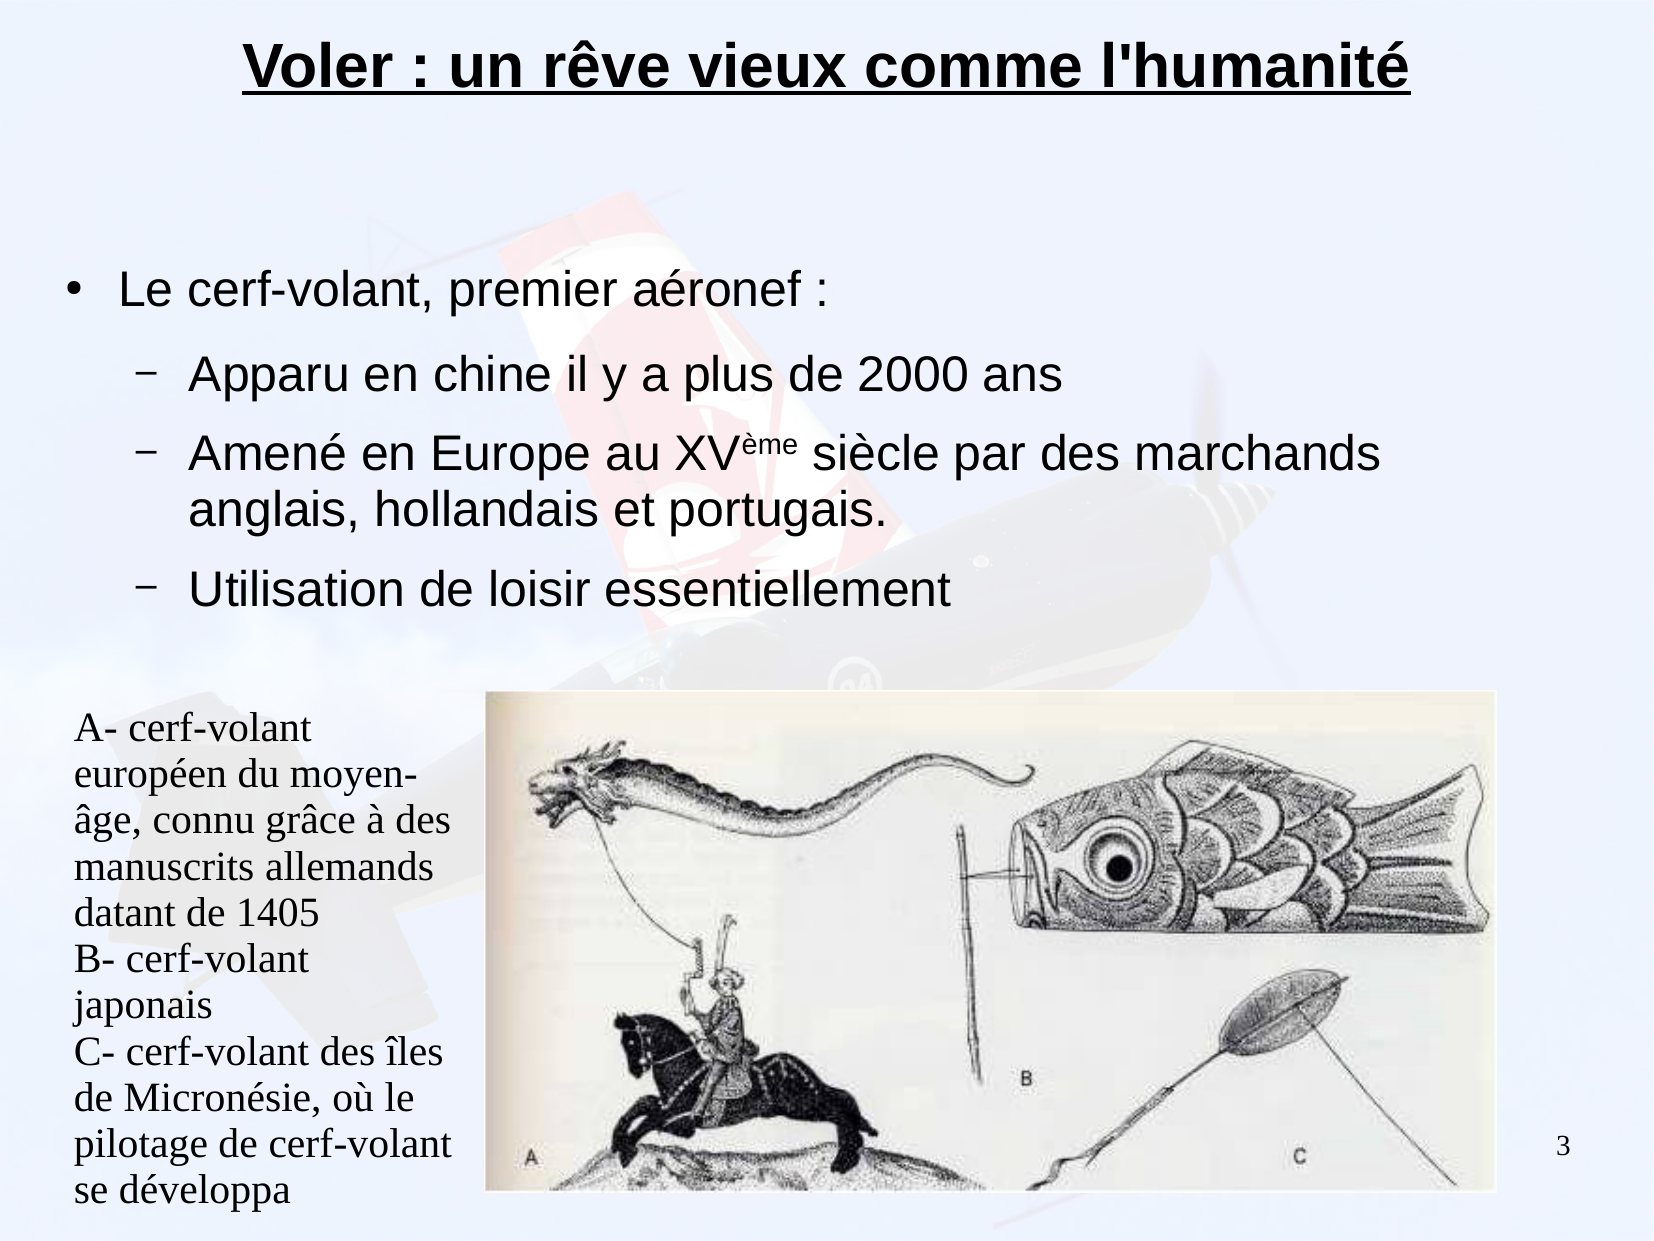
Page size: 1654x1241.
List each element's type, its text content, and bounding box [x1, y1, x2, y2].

title Voler : un rêve vieux comme l'humanité [82, 31, 1571, 101]
list Le cerf-volant, premier aéronef : Apparu en chine il y a plus de 2000 ans Amené en Europe au XVème siècle par des marchands anglais, hollandais et portugais. Utilisation de loisir essentiellement [47, 261, 1536, 674]
picture [0, 0, 1654, 1241]
text_box A- cerf-volant européen du moyen-âge, connu grâce à des manuscrits allemands datant de 1405 B- cerf-volant japonais C- cerf-volant des îles de Micronésie, où le pilotage de cerf-volant se développa [59, 696, 473, 1229]
